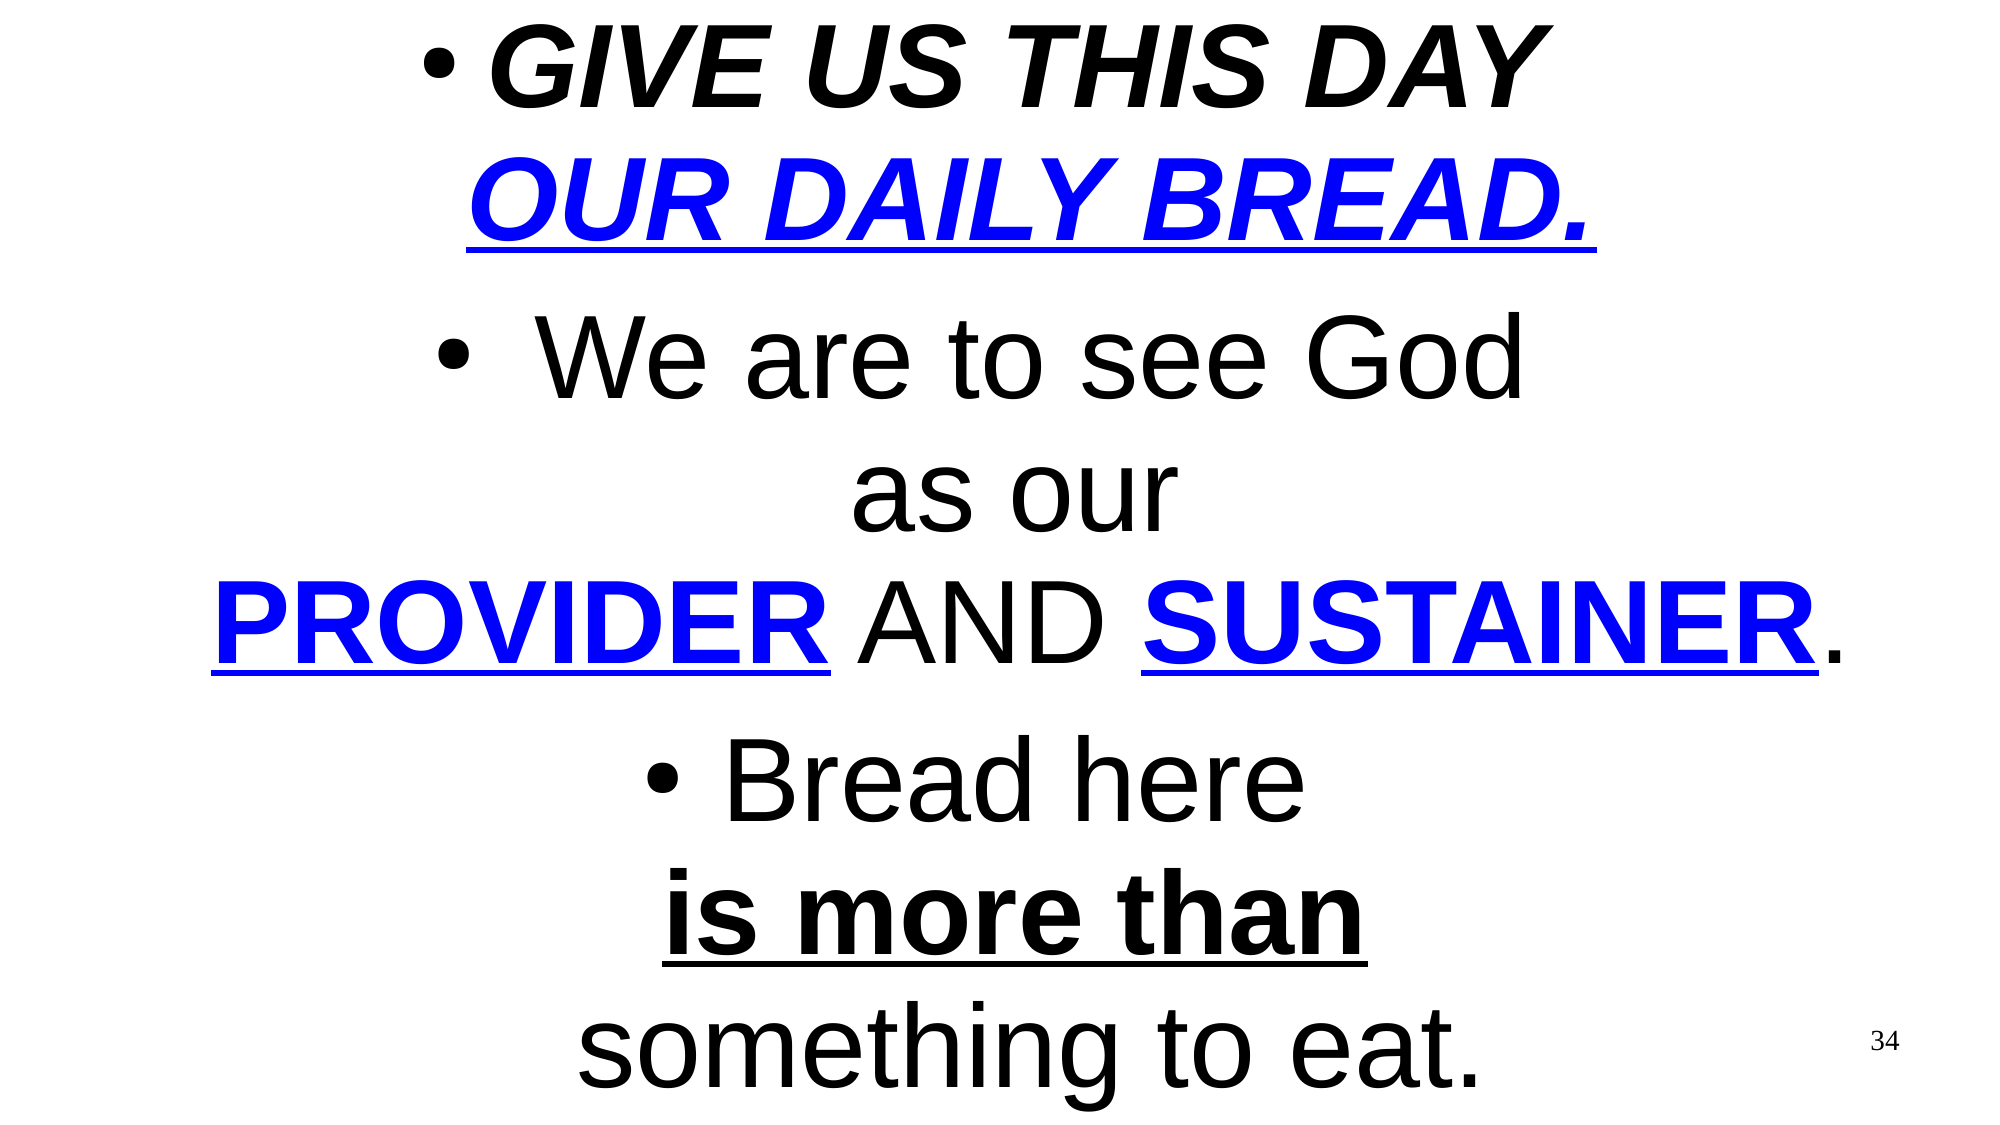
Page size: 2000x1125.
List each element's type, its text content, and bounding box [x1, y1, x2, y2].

list GIVE US THIS DAY OUR DAILY BREAD. We are to see God as our PROVIDER AND SUSTAINER. Bread here is more than something to eat. [0, 0, 1996, 1123]
